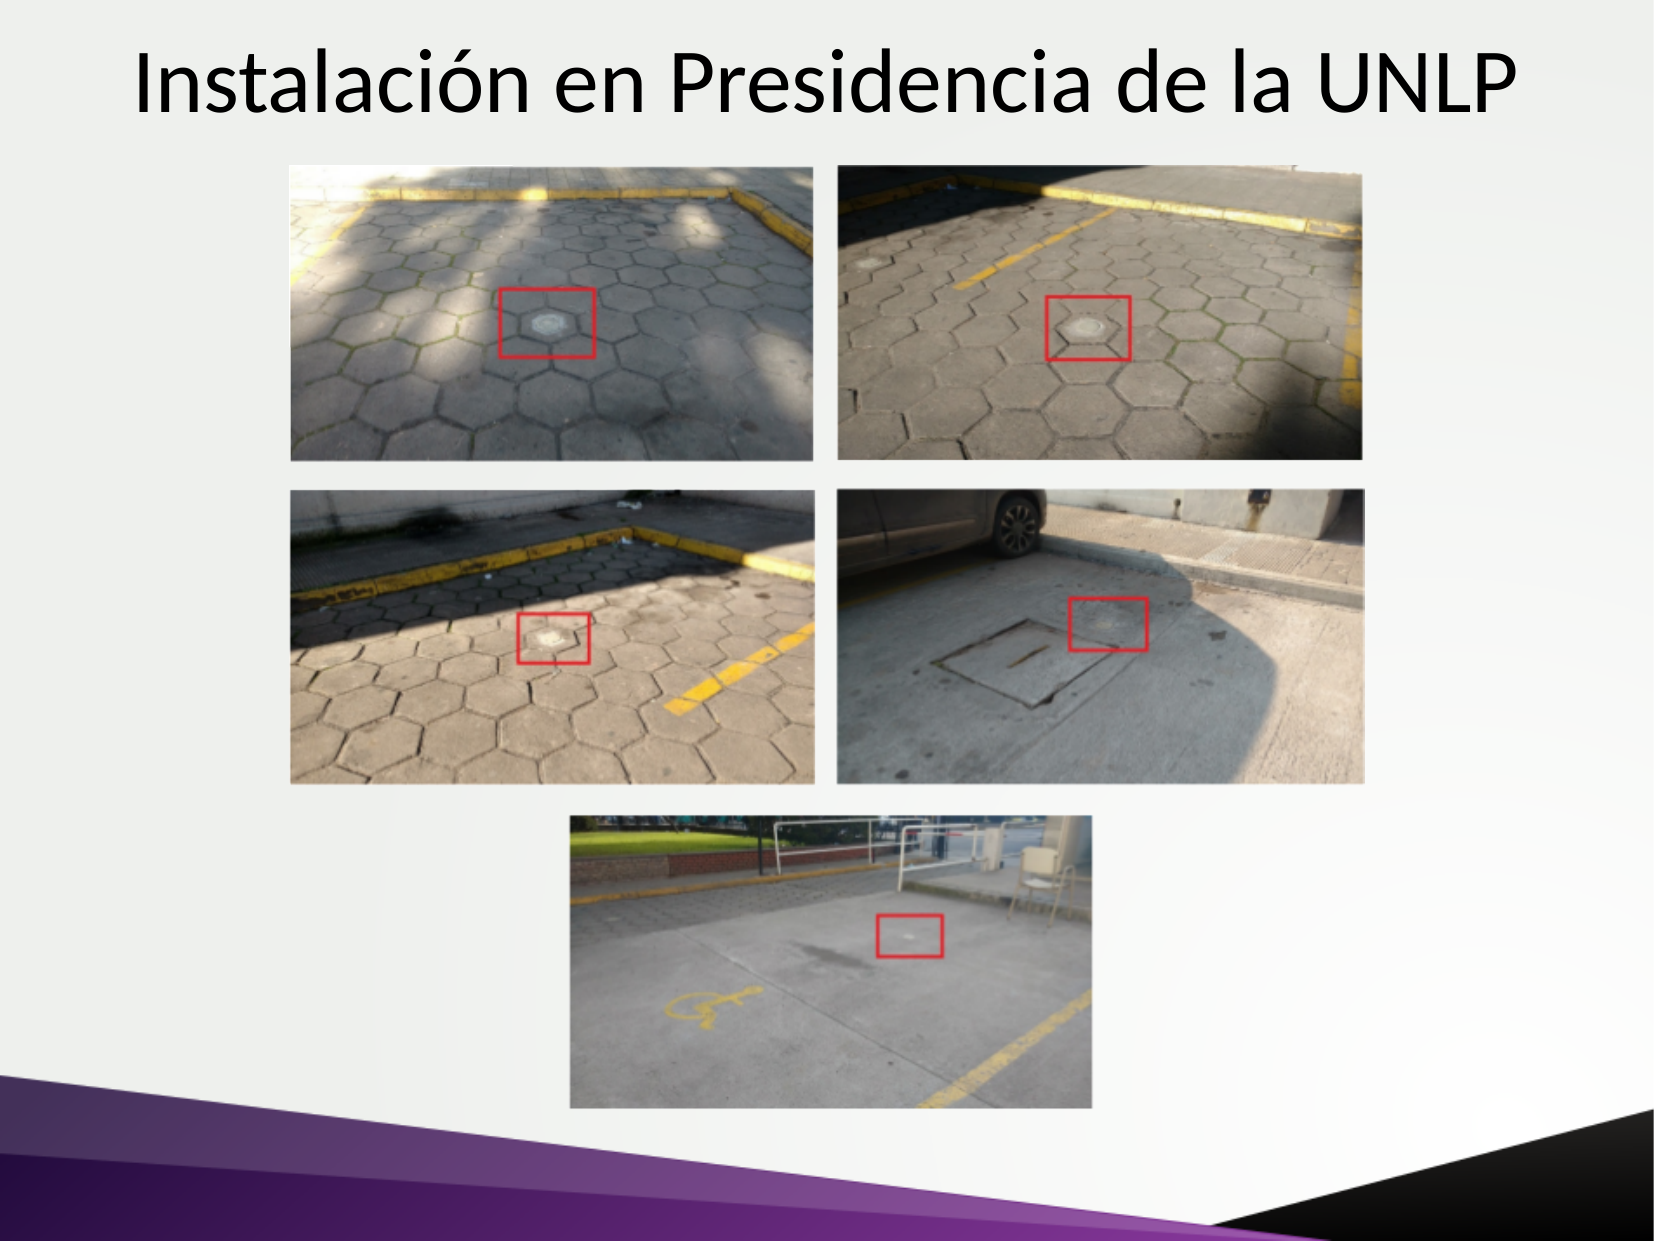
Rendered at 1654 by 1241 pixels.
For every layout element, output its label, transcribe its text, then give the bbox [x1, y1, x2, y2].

picture [0, 165, 1654, 1241]
title Instalación en Presidencia de la UNLP [0, 0, 1654, 197]
